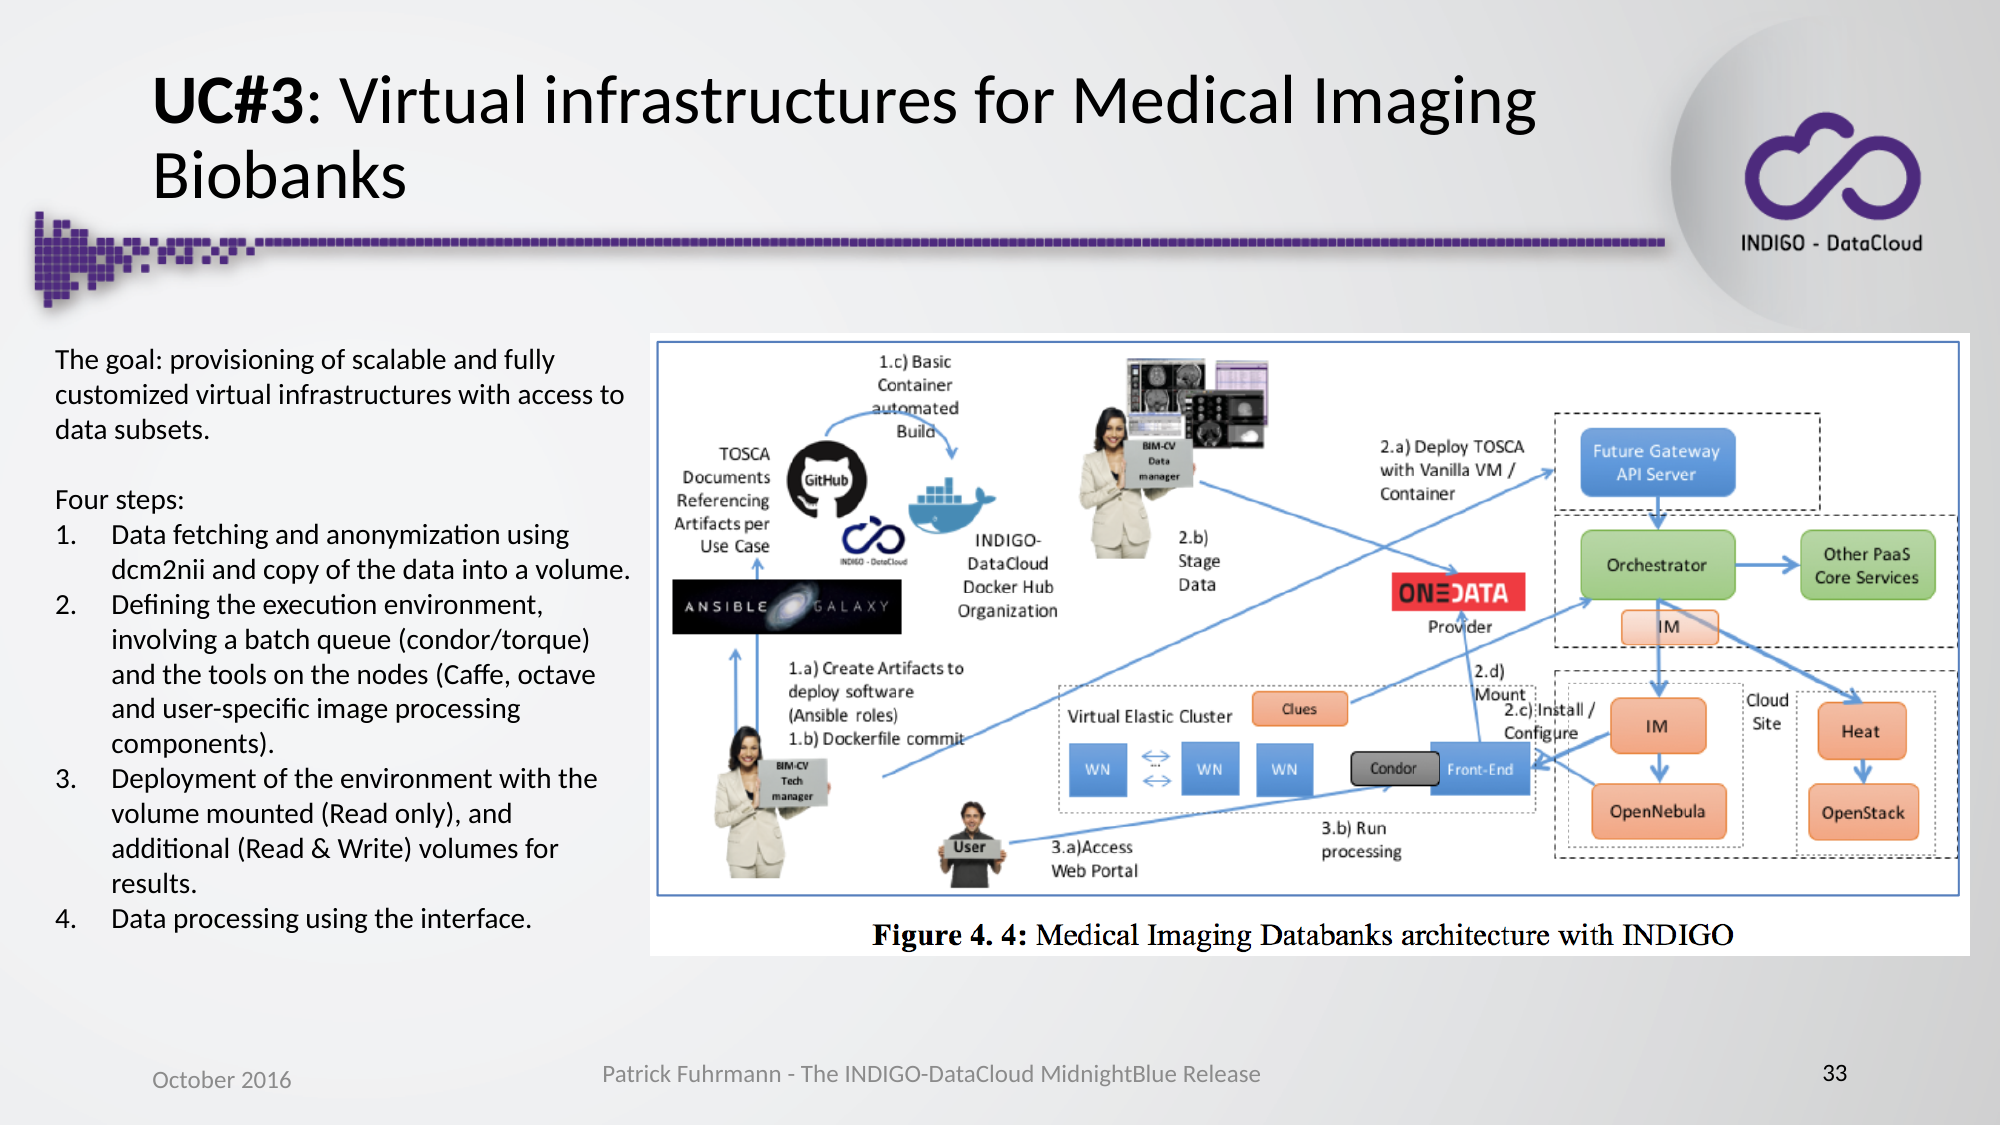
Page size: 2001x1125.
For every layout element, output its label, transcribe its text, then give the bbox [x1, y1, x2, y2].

slide_number October 2016 [137, 1048, 588, 1109]
picture [0, 0, 2000, 1125]
footer Patrick Fuhrmann - The INDIGO-DataCloud MidnightBlue Release [587, 1042, 1413, 1103]
text_box The goal: provisioning of scalable and fully customized virtual infrastructures with access to data subsets. Four steps: Data fetching and anonymization using dcm2nii and copy of the data into a volume. Defining the execution environment, involving a batch queue (condor/torque) and the tools on the nodes (Caffe, octave and user-specific image processing components). Deployment of the environment with the volume mounted (Read only), and additional (Read & Write) volumes for results. Data processing using the interface. [40, 332, 651, 943]
title UC#3: Virtual infrastructures for Medical Imaging Biobanks [137, 55, 1777, 222]
slide_number <number> [1702, 1041, 1863, 1102]
